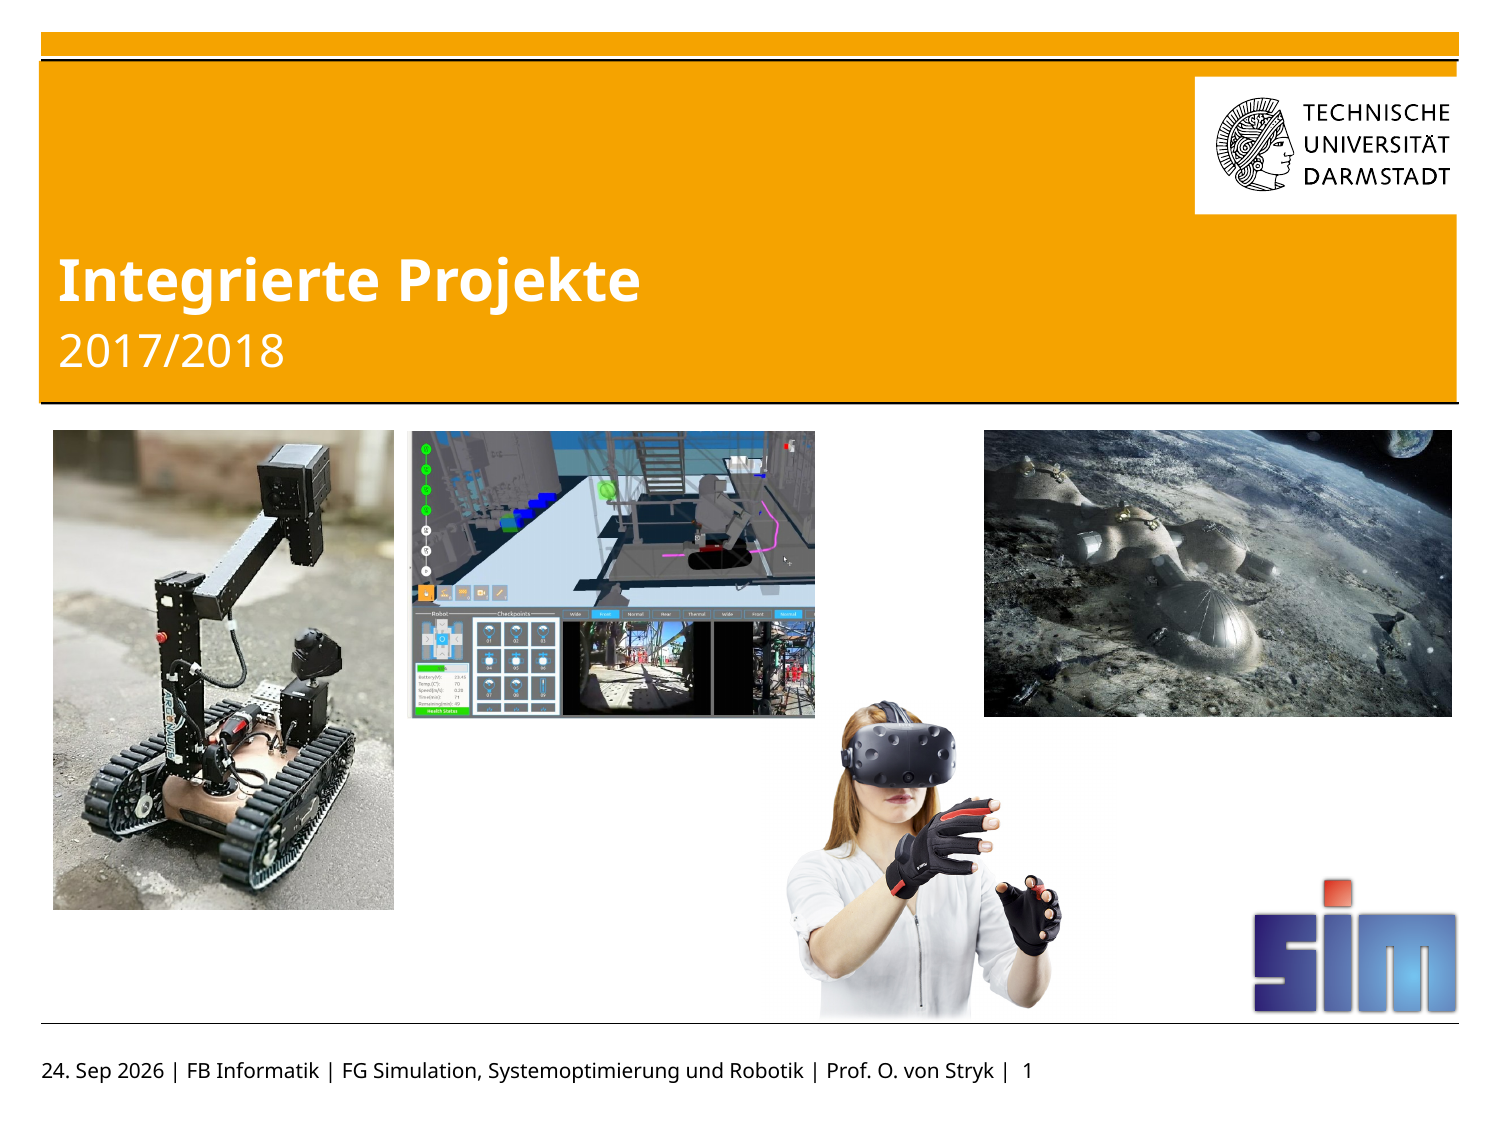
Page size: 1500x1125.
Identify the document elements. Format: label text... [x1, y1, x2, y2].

picture [407, 430, 1452, 1022]
picture [1251, 876, 1459, 1015]
title Integrierte Projekte 2017/2018 [58, 82, 1152, 379]
picture [53, 430, 394, 910]
